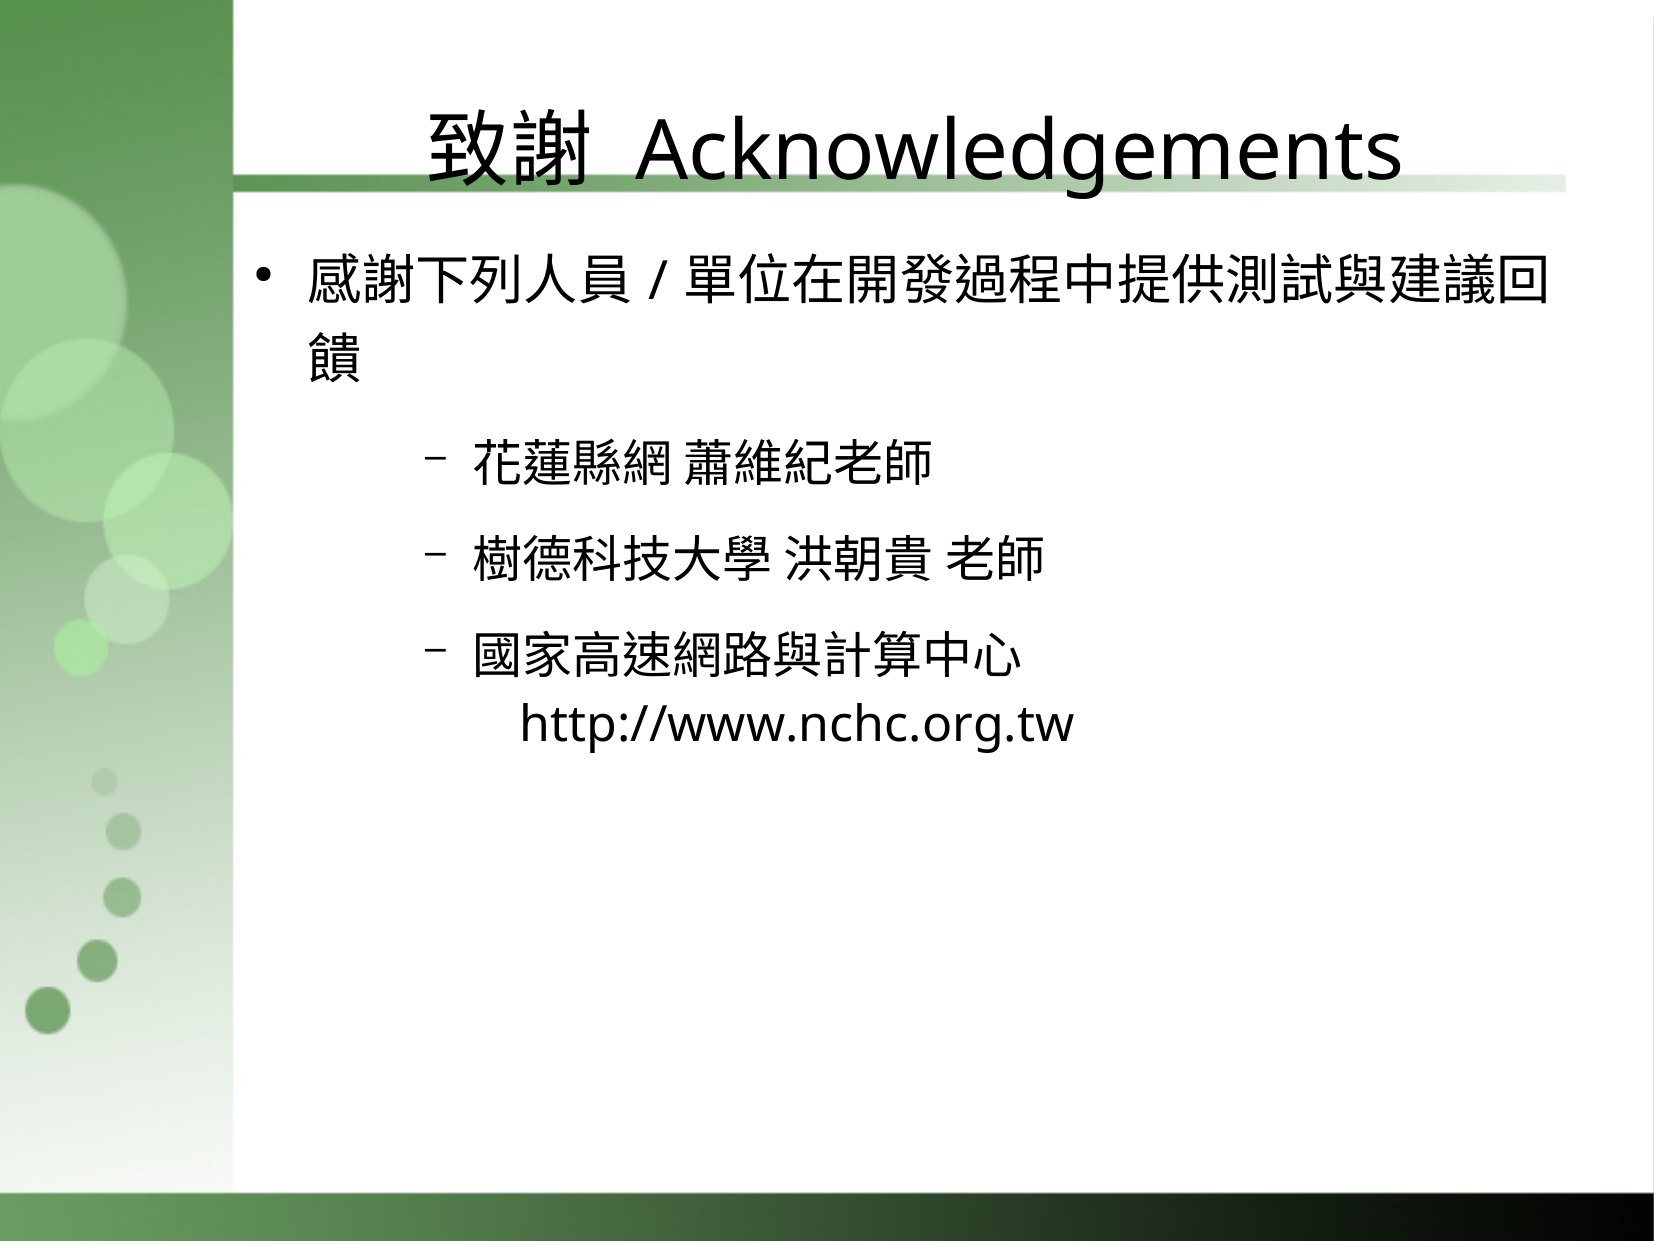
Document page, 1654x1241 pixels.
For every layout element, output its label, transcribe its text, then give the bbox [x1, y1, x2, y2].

title 致謝 Acknowledgements [236, 49, 1595, 178]
list 感謝下列人員/單位在開發過程中提供測試與建議回饋 花蓮縣網 蕭維紀老師 樹德科技大學 洪朝貴 老師 國家高速網路與計算中心 http://www.nchc.org.tw [236, 236, 1595, 908]
picture [0, 0, 1654, 1241]
